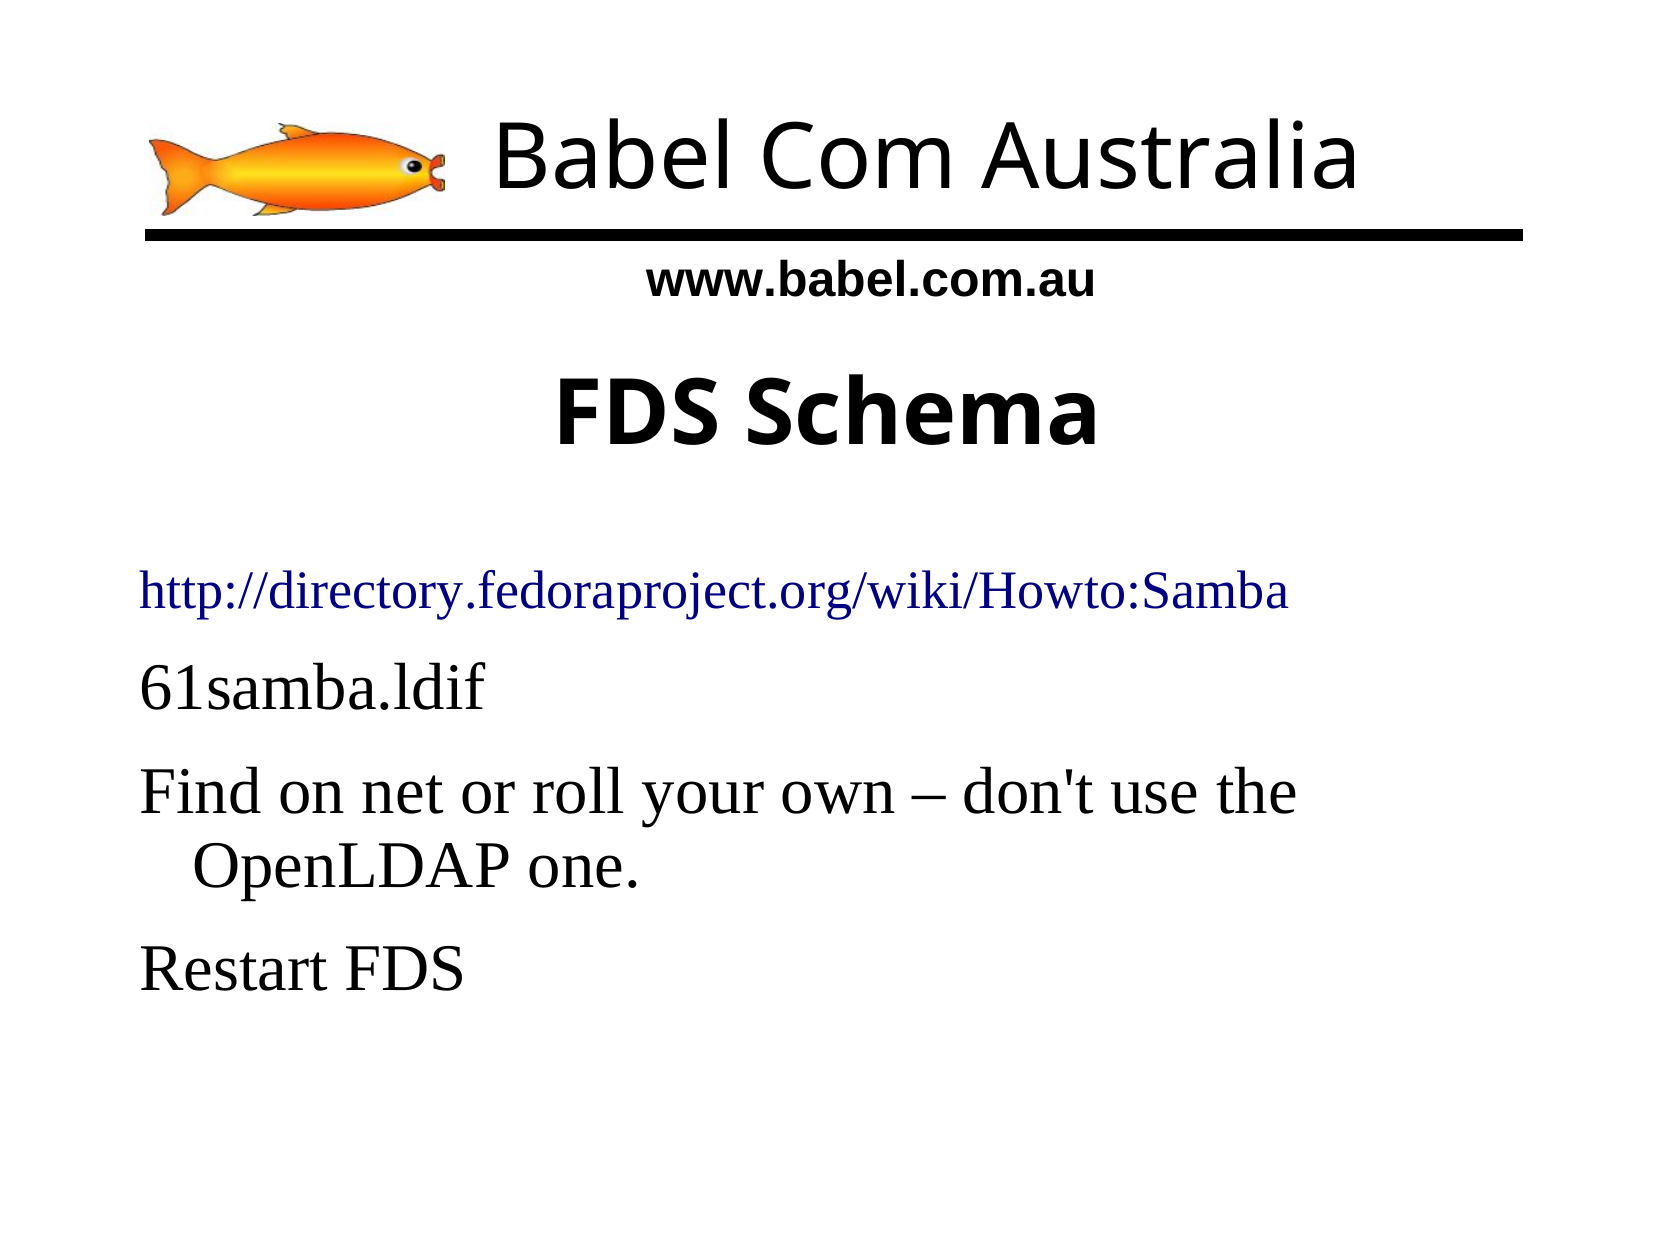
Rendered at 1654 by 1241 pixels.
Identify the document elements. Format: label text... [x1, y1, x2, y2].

picture [149, 123, 445, 216]
title FDS Schema [126, 322, 1528, 497]
list http://directory.fedoraproject.org/wiki/Howto:Samba 61samba.ldif Find on net or roll your own – don't use the OpenLDAP one. Restart FDS [121, 560, 1534, 1127]
